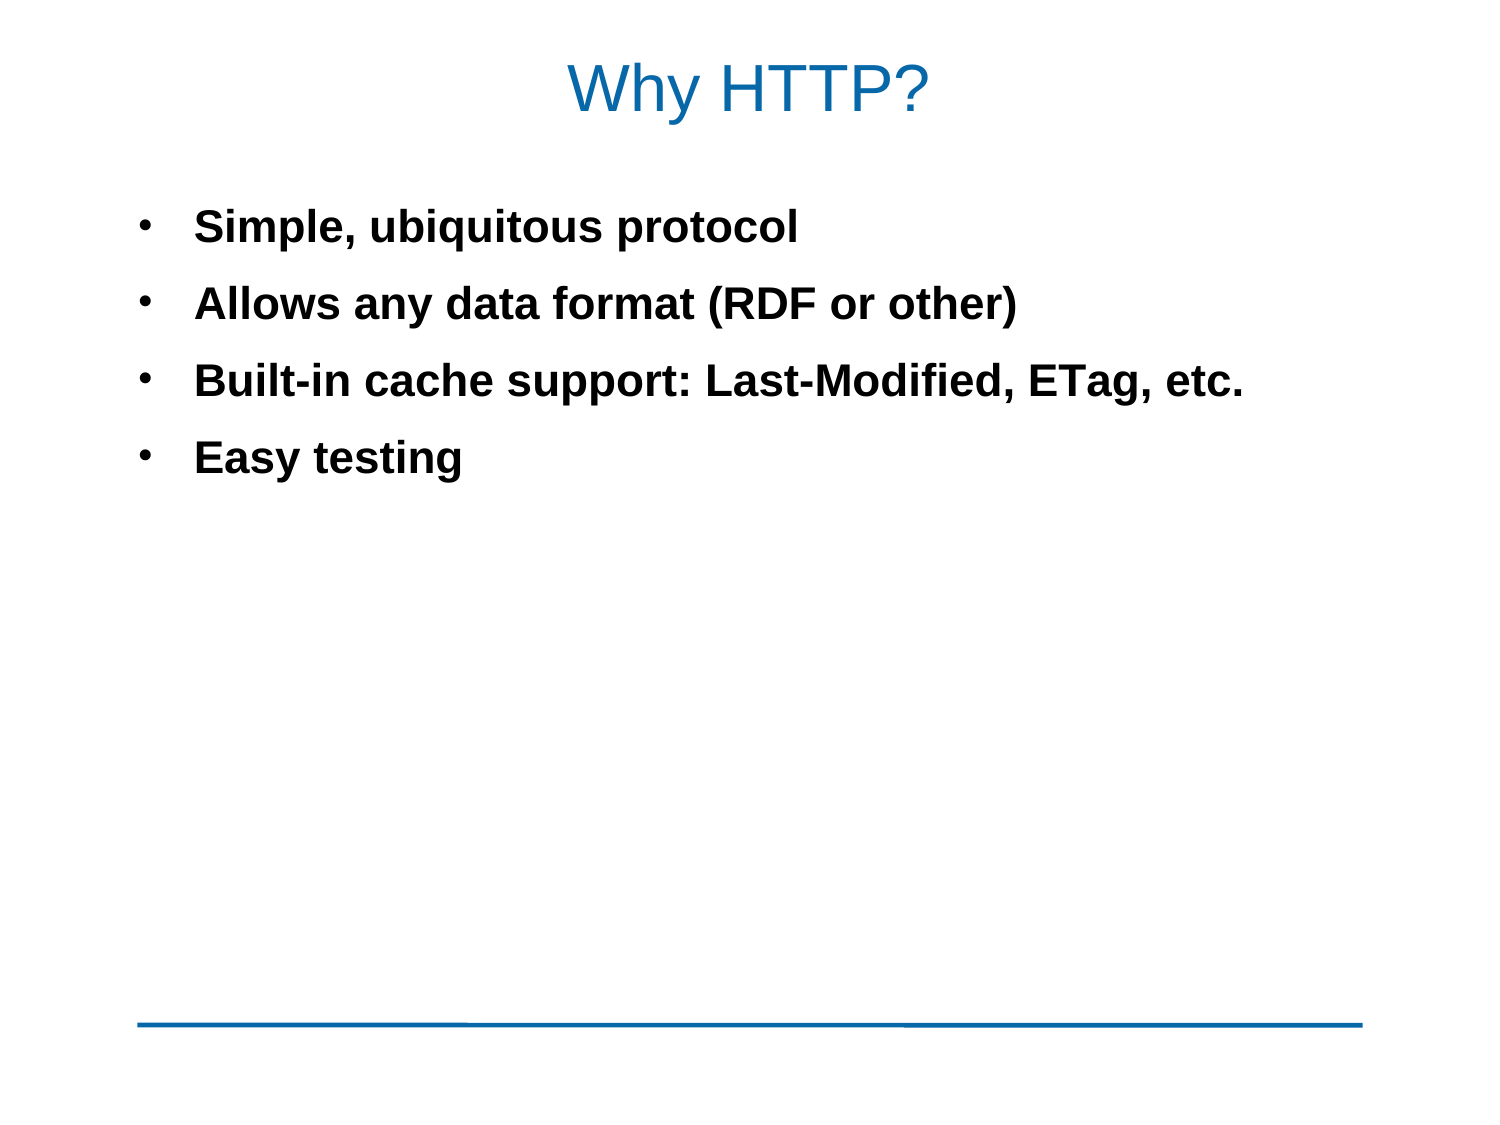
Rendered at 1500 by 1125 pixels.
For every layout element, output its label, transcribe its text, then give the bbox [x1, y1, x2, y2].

title Why HTTP? [0, 6, 1500, 149]
list Simple, ubiquitous protocol Allows any data format (RDF or other) Built-in cache support: Last-Modified, ETag, etc. Easy testing [115, 179, 1387, 1005]
